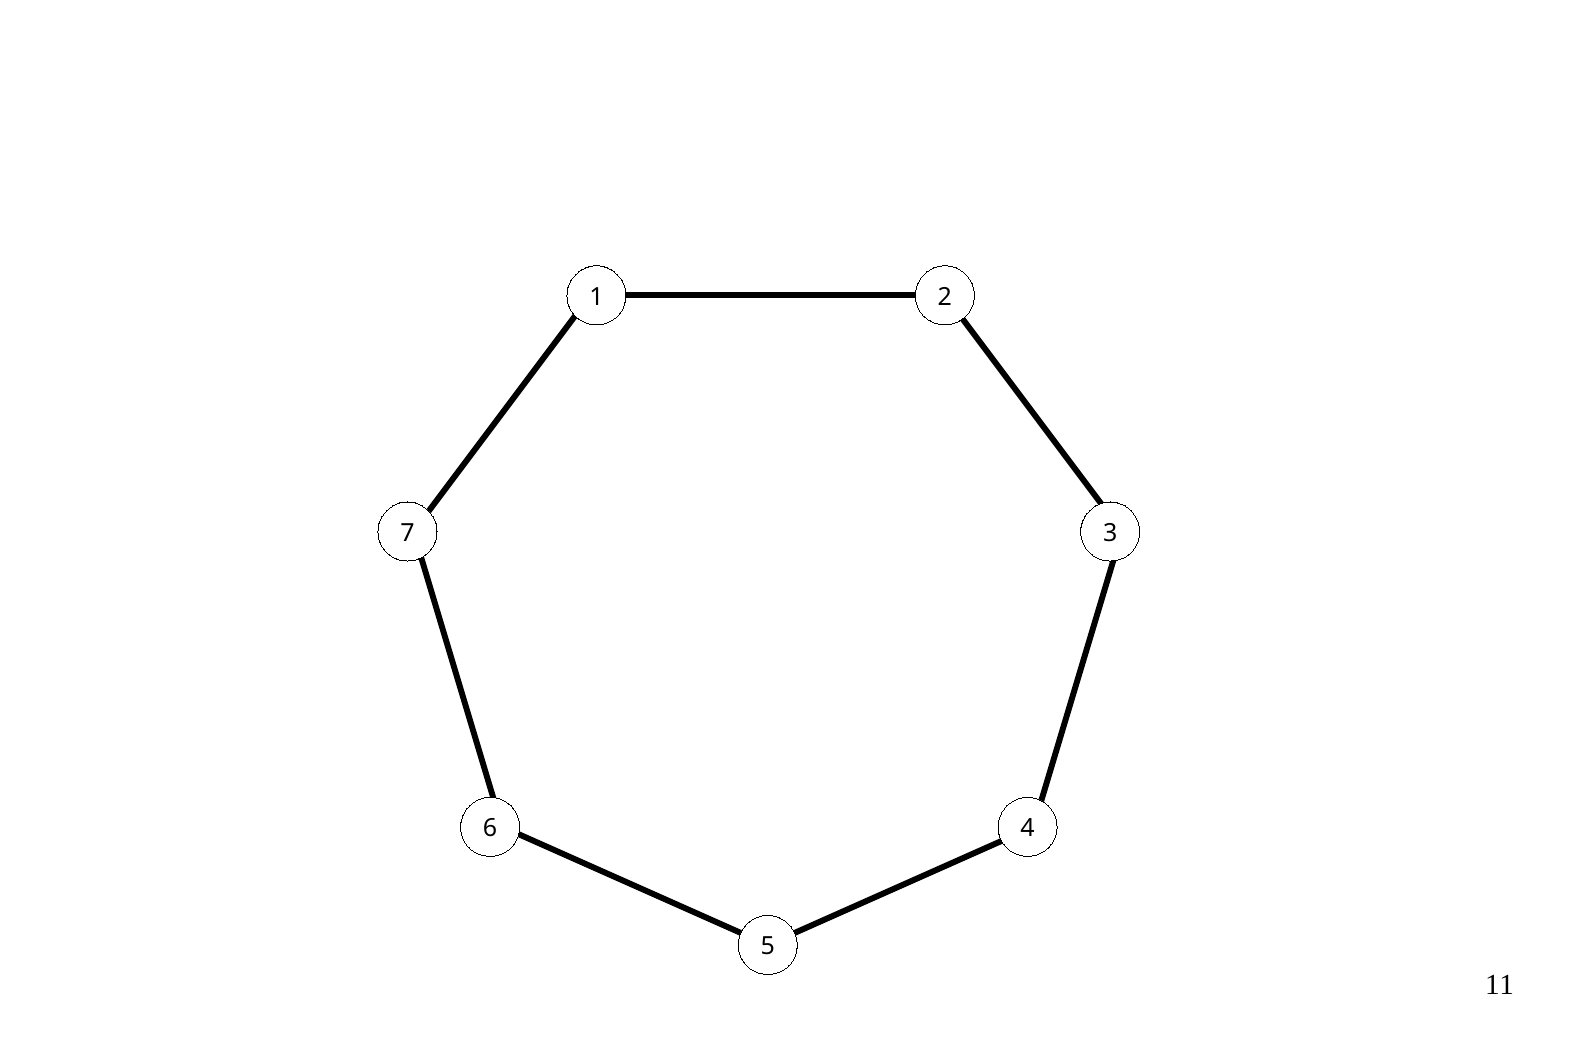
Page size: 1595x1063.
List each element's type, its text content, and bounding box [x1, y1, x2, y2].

text_box 4 [998, 797, 1058, 857]
text_box 1 [566, 265, 626, 325]
text_box 7 [377, 501, 438, 562]
text_box 2 [915, 265, 975, 325]
text_box 6 [460, 797, 520, 857]
text_box 5 [738, 915, 798, 975]
text_box 3 [1080, 501, 1140, 562]
